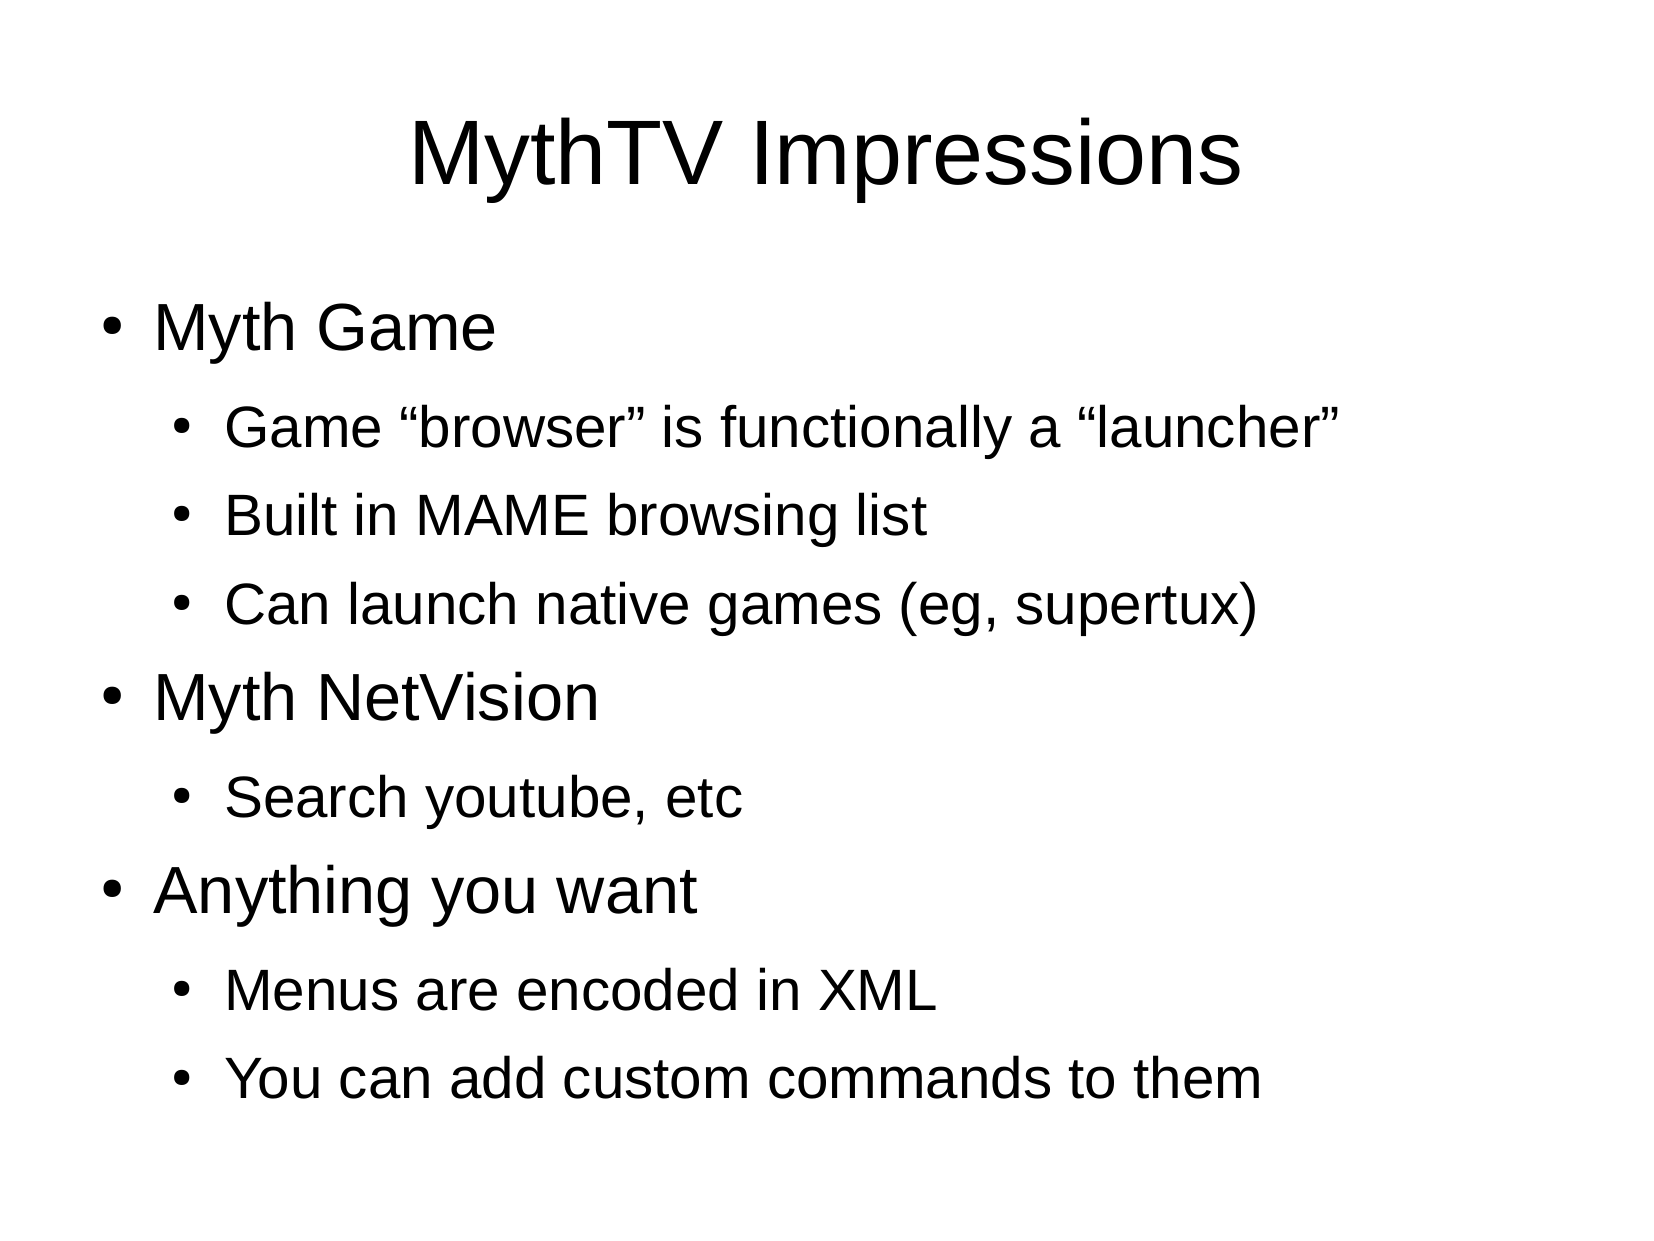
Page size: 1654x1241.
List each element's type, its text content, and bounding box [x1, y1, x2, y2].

title MythTV Impressions [82, 49, 1571, 257]
list Myth Game Game “browser” is functionally a “launcher” Built in MAME browsing list Can launch native games (eg, supertux) Myth NetVision Search youtube, etc Anything you want Menus are encoded in XML You can add custom commands to them [82, 290, 1571, 1112]
